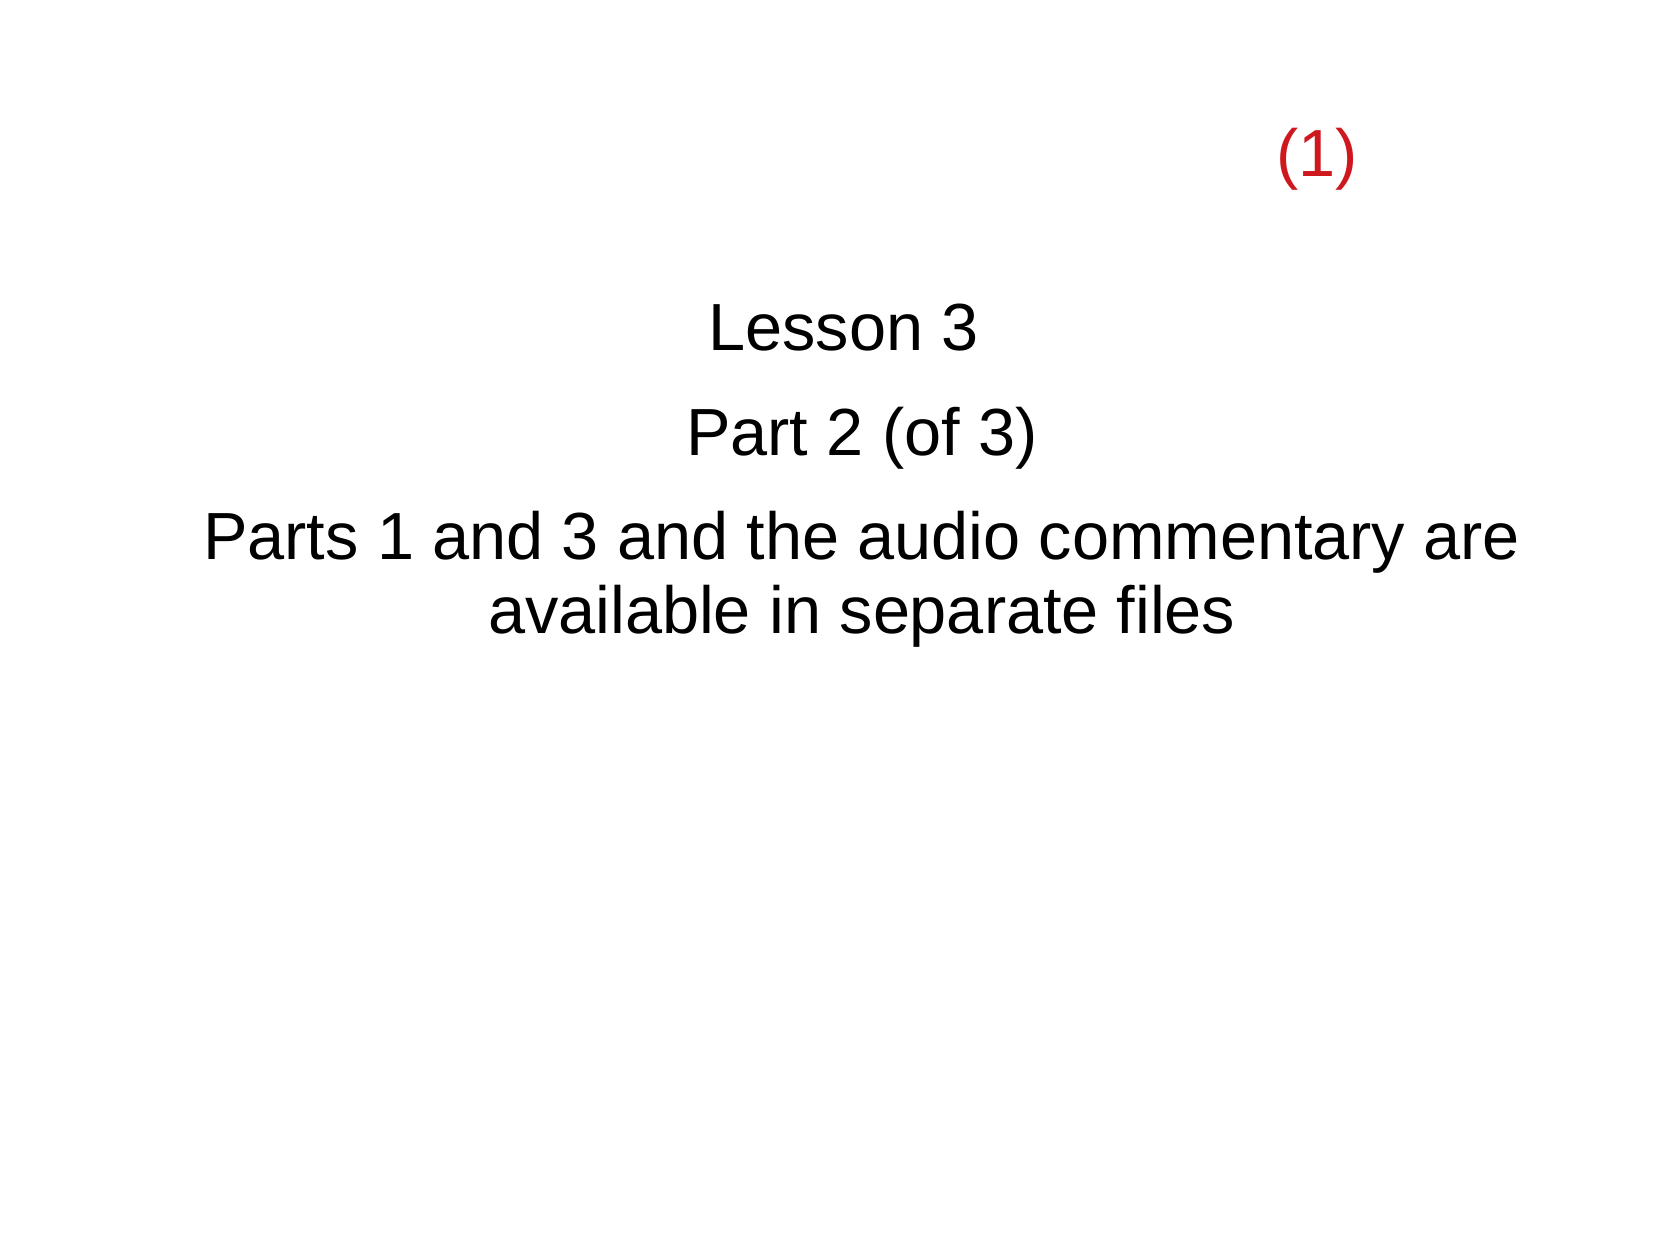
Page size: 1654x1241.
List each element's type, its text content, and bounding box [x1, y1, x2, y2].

list Lesson 3 Part 2 (of 3) Parts 1 and 3 and the audio commentary are available in separate files [82, 290, 1571, 1010]
title (1) [82, 49, 1571, 257]
